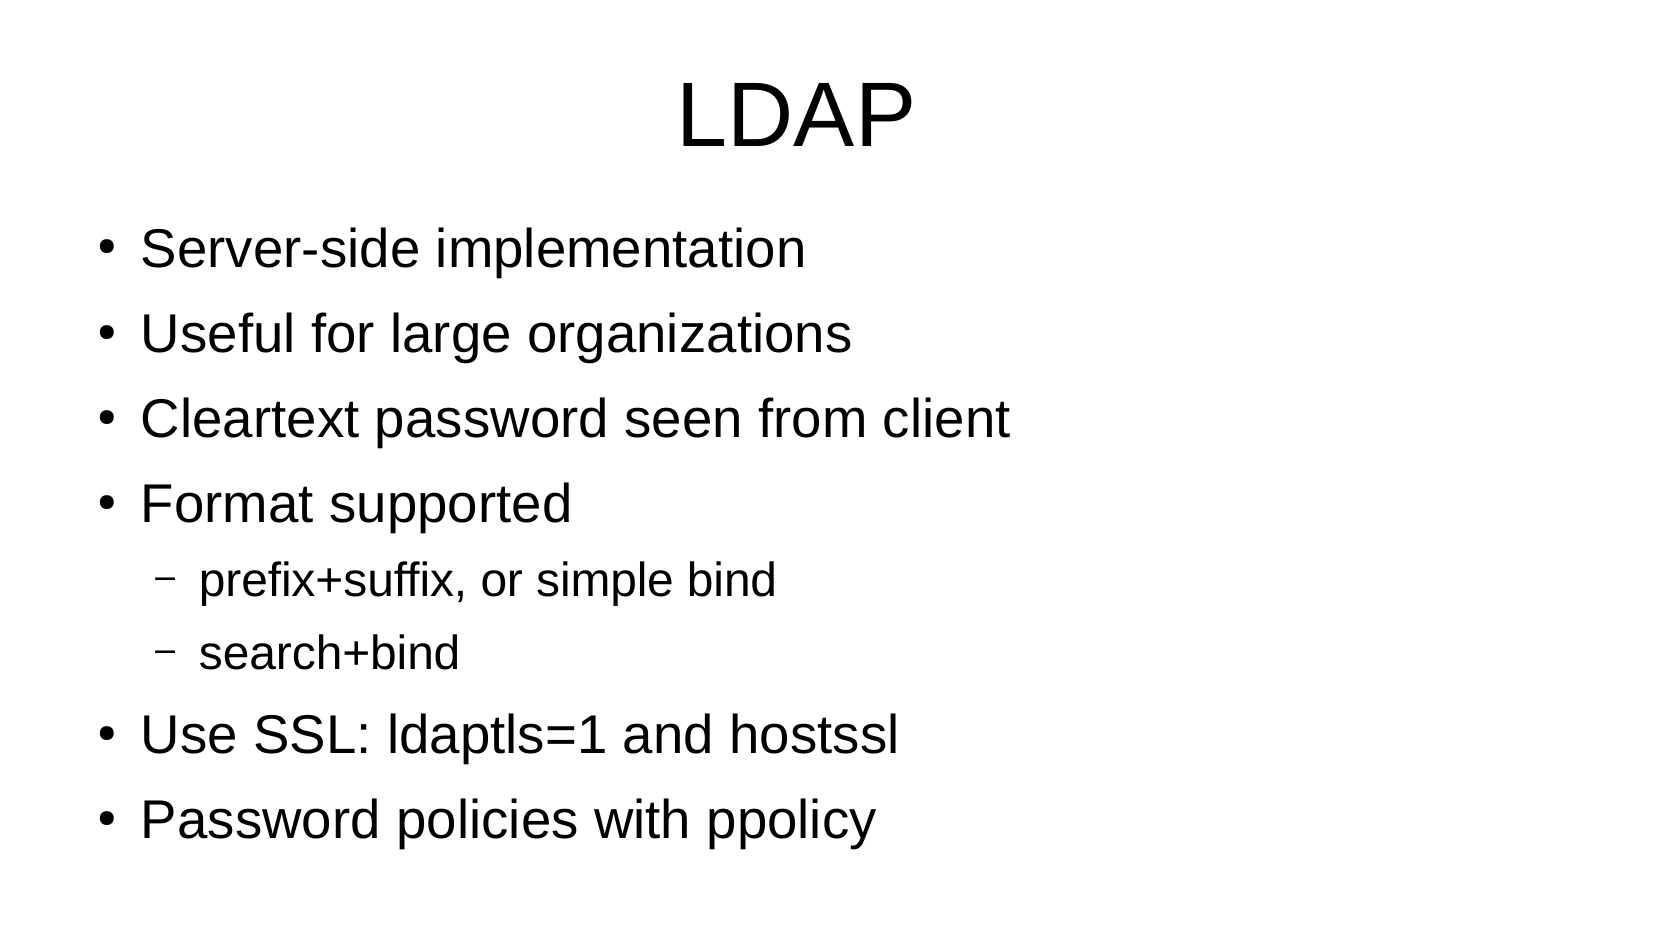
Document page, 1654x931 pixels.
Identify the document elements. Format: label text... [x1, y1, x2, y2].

title LDAP [82, 37, 1571, 193]
list Server-side implementation Useful for large organizations Cleartext password seen from client Format supported prefix+suffix, or simple bind search+bind Use SSL: ldaptls=1 and hostssl Password policies with ppolicy [82, 217, 1571, 856]
